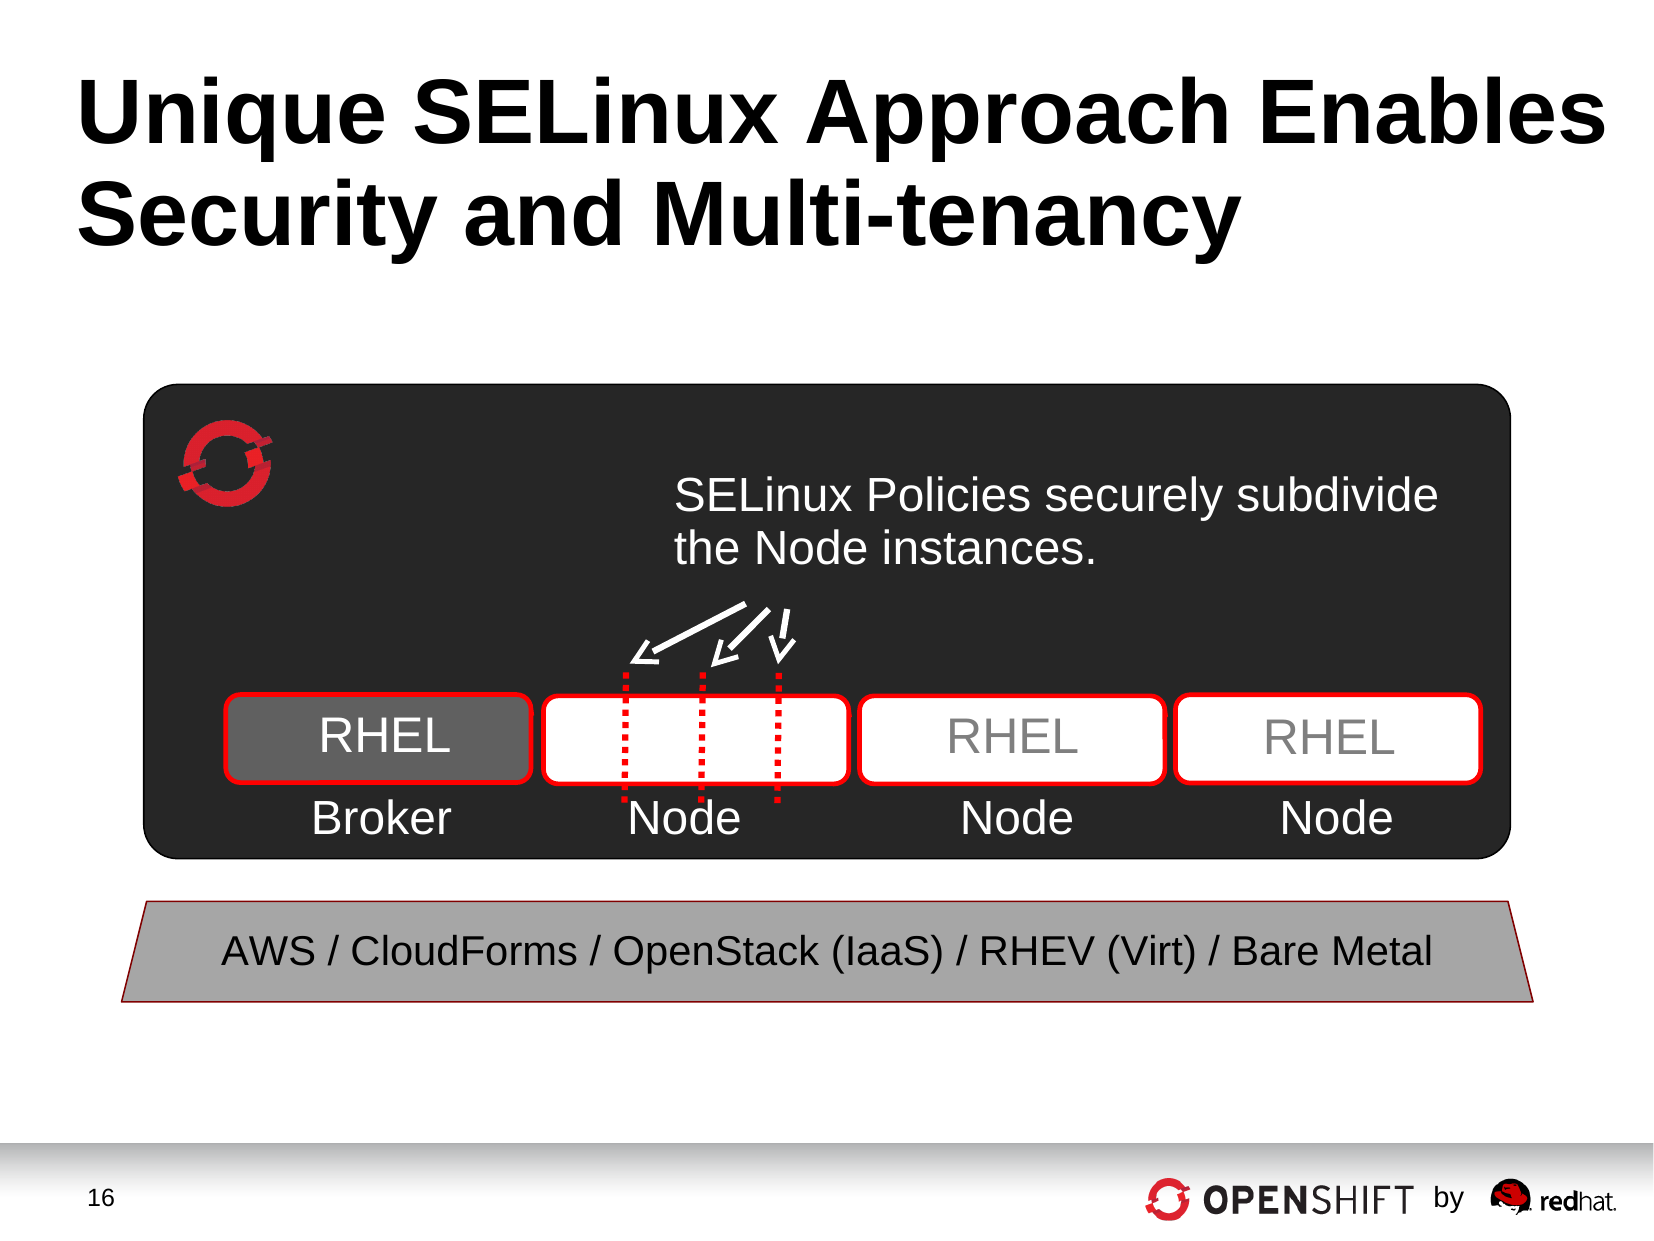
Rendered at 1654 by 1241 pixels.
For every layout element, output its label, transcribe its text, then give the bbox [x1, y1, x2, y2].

text_box AWS / CloudForms / OpenStack (IaaS) / RHEV (Virt) / Bare Metal [121, 901, 1534, 1002]
picture [177, 420, 275, 510]
text_box Node [611, 784, 758, 854]
text_box Broker [295, 784, 468, 854]
text_box Node [1264, 784, 1410, 854]
title Unique SELinux Approach Enables Security and Multi-tenancy [76, 61, 1654, 266]
picture [0, 1143, 1654, 1241]
text_box SELinux Policies securely subdivide the Node instances. [659, 461, 1500, 584]
text_box RHEL [1247, 702, 1412, 773]
text_box Node [944, 784, 1090, 854]
text_box [143, 384, 1511, 859]
text_box RHEL [303, 700, 467, 772]
text_box RHEL [931, 701, 1095, 773]
